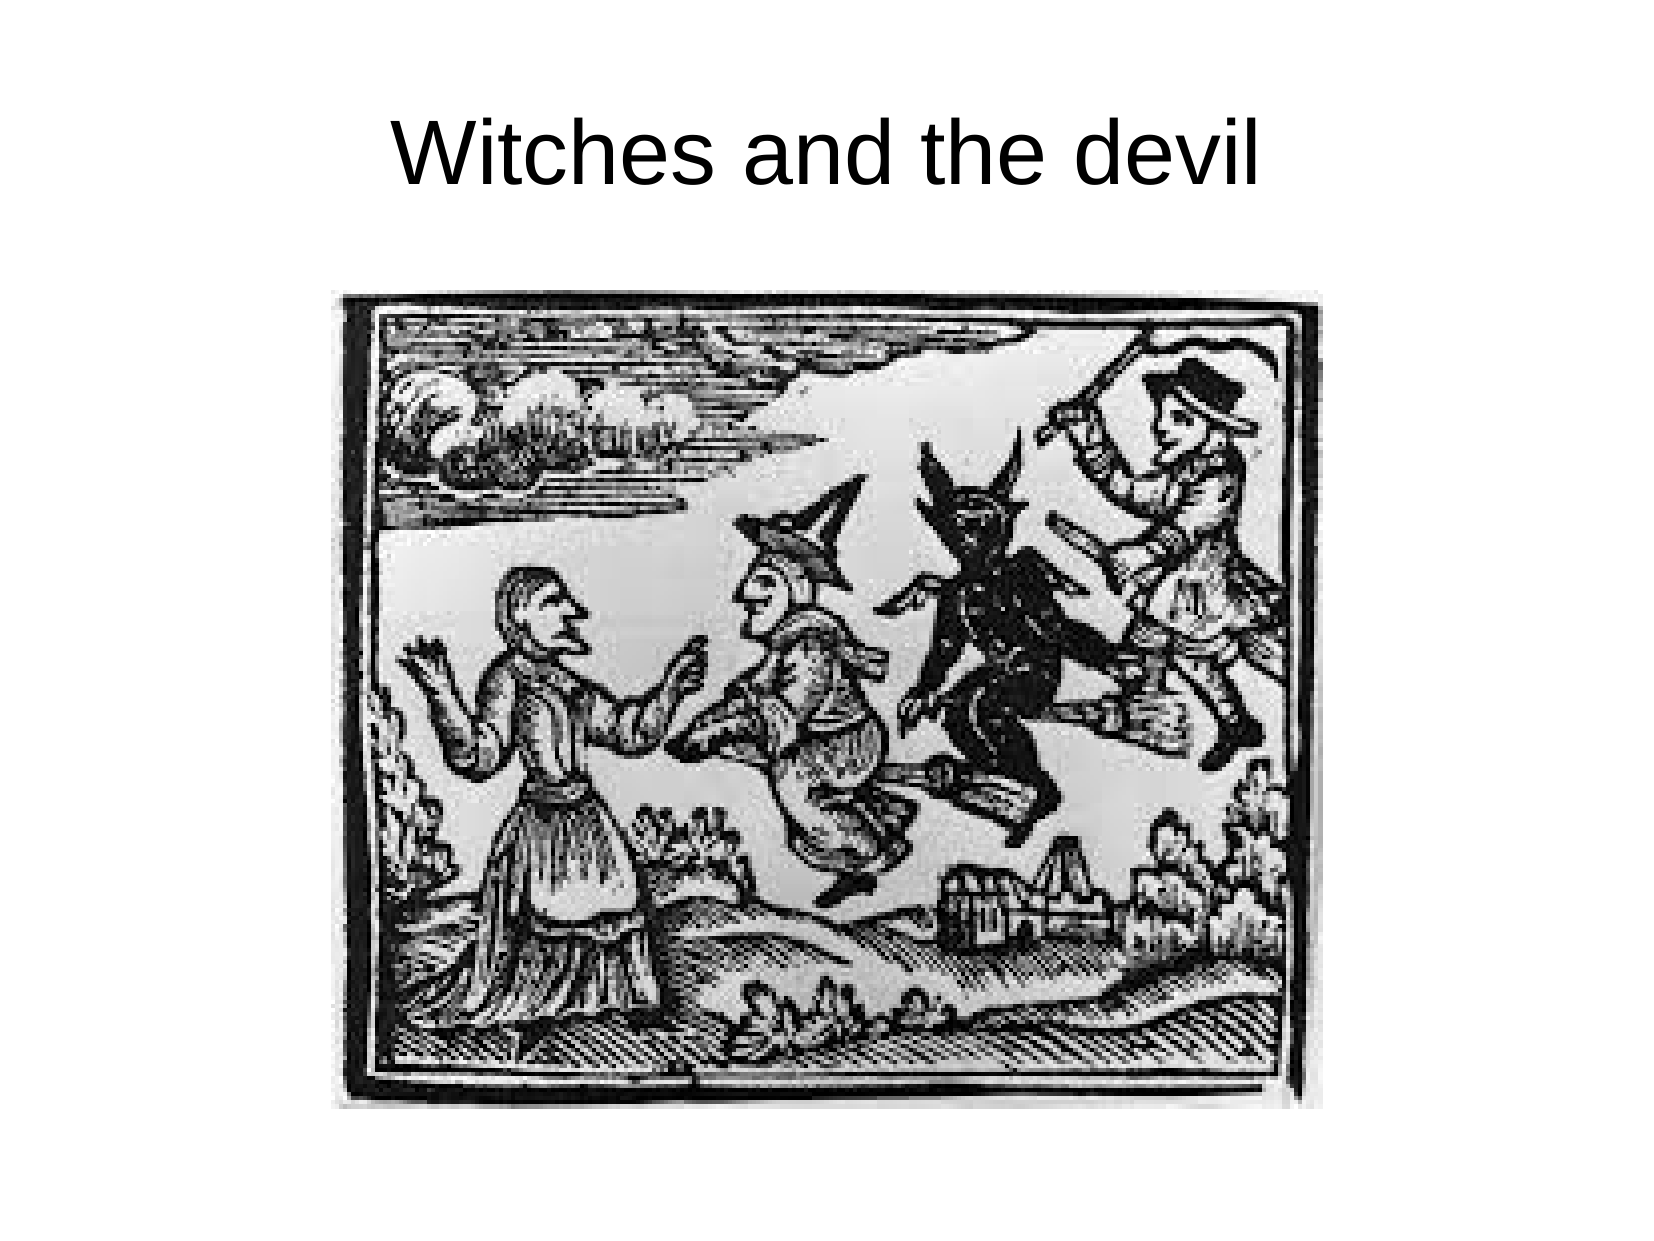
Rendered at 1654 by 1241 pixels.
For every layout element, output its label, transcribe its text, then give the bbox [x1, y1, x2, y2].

picture [331, 290, 1323, 1109]
title Witches and the devil [82, 49, 1571, 257]
